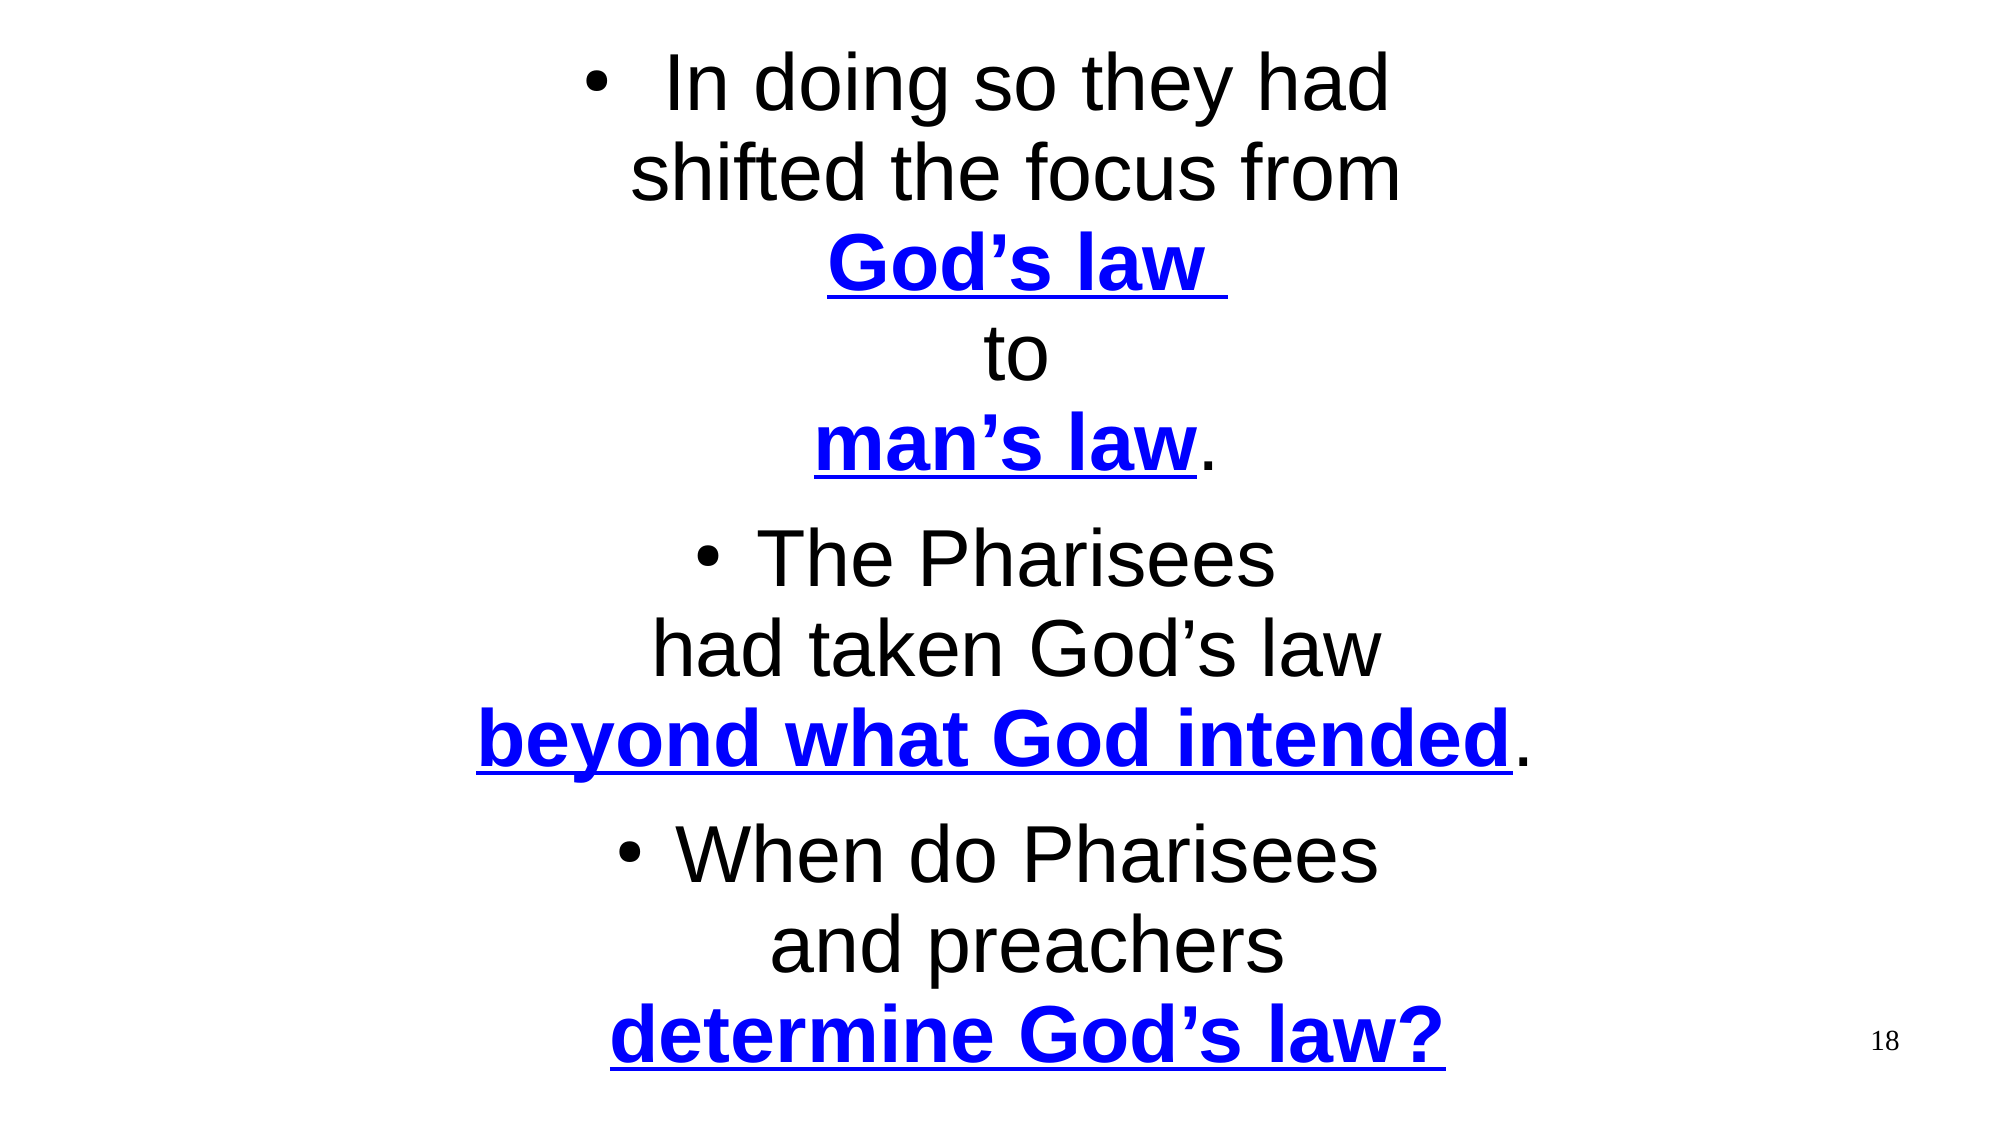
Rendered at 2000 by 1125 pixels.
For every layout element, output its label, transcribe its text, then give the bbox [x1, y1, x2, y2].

list In doing so they had shifted the focus from God’s law to man’s law. The Pharisees had taken God’s law beyond what God intended. When do Pharisees and preachers determine God’s law? [37, 37, 1951, 1088]
